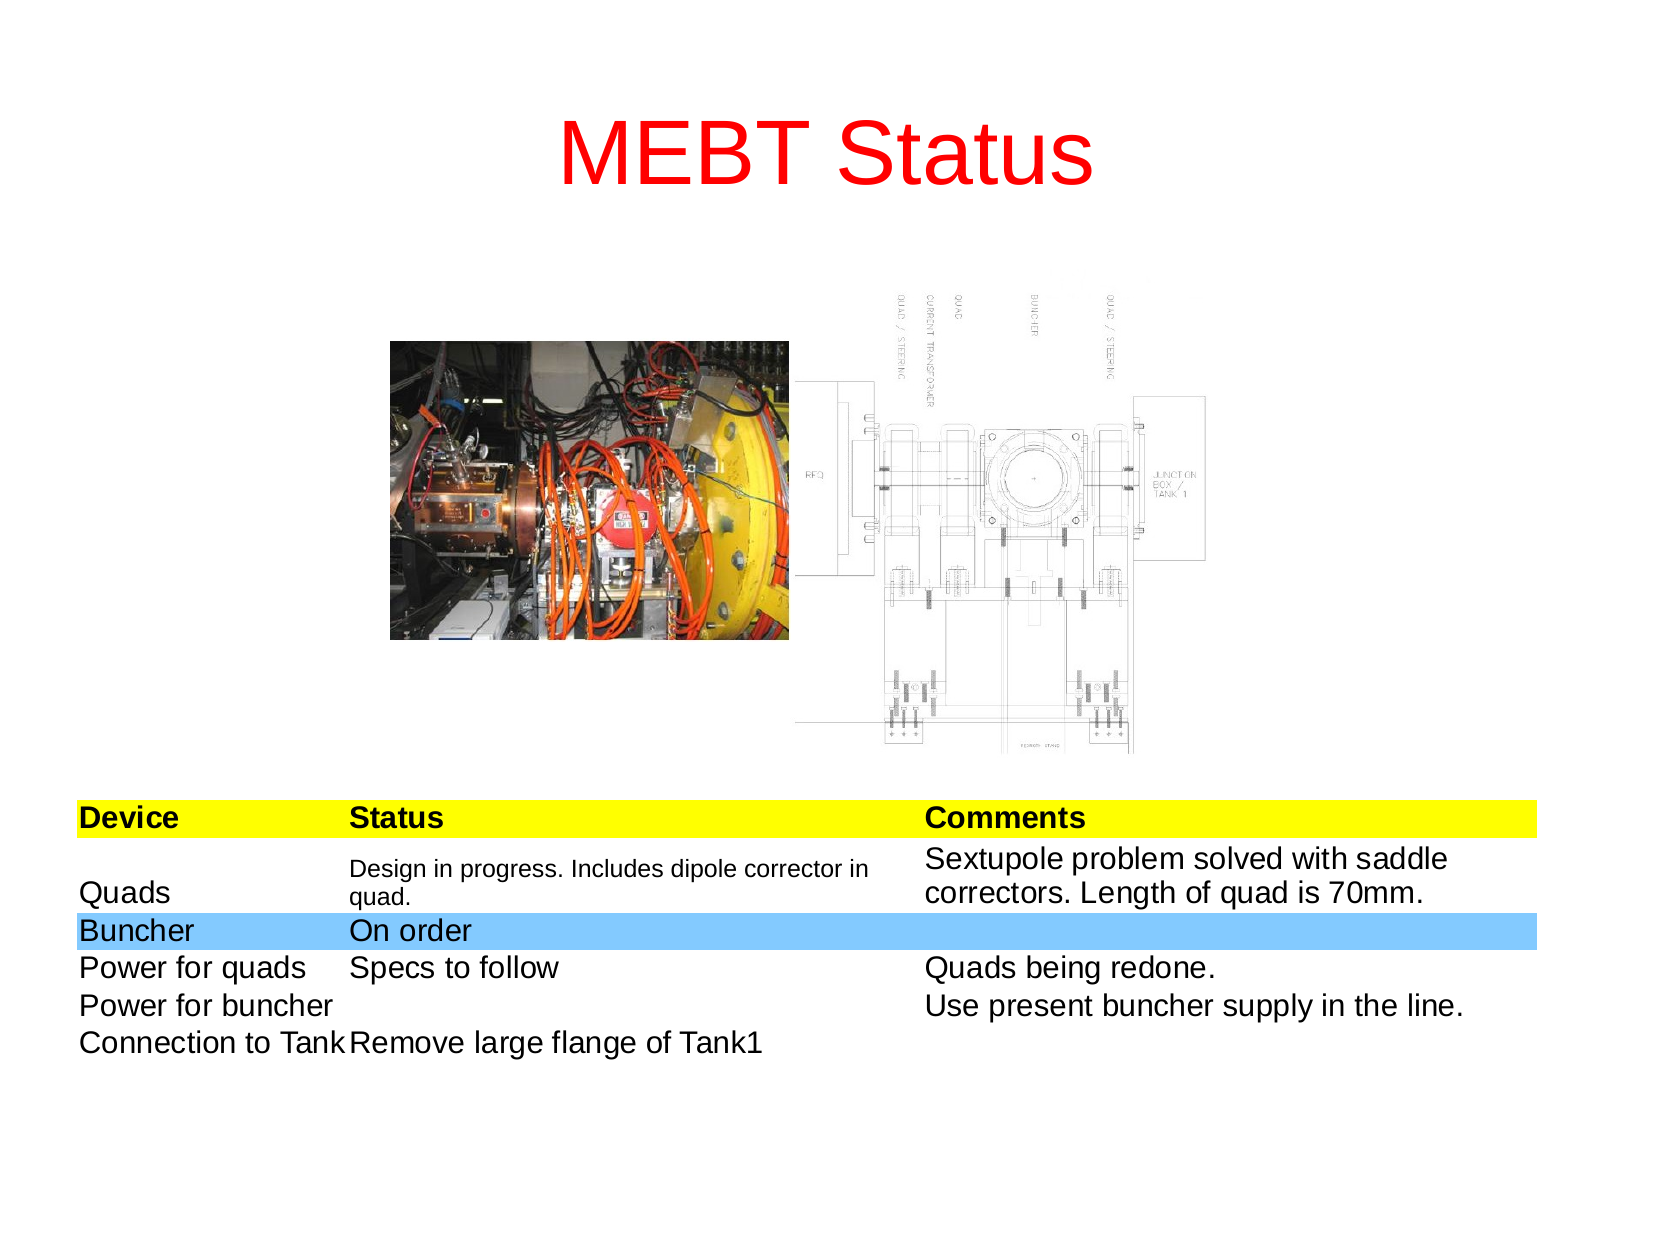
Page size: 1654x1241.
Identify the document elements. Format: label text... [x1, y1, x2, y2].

title MEBT Status [82, 56, 1571, 250]
chart [76, 800, 1540, 1103]
picture [390, 241, 1208, 758]
